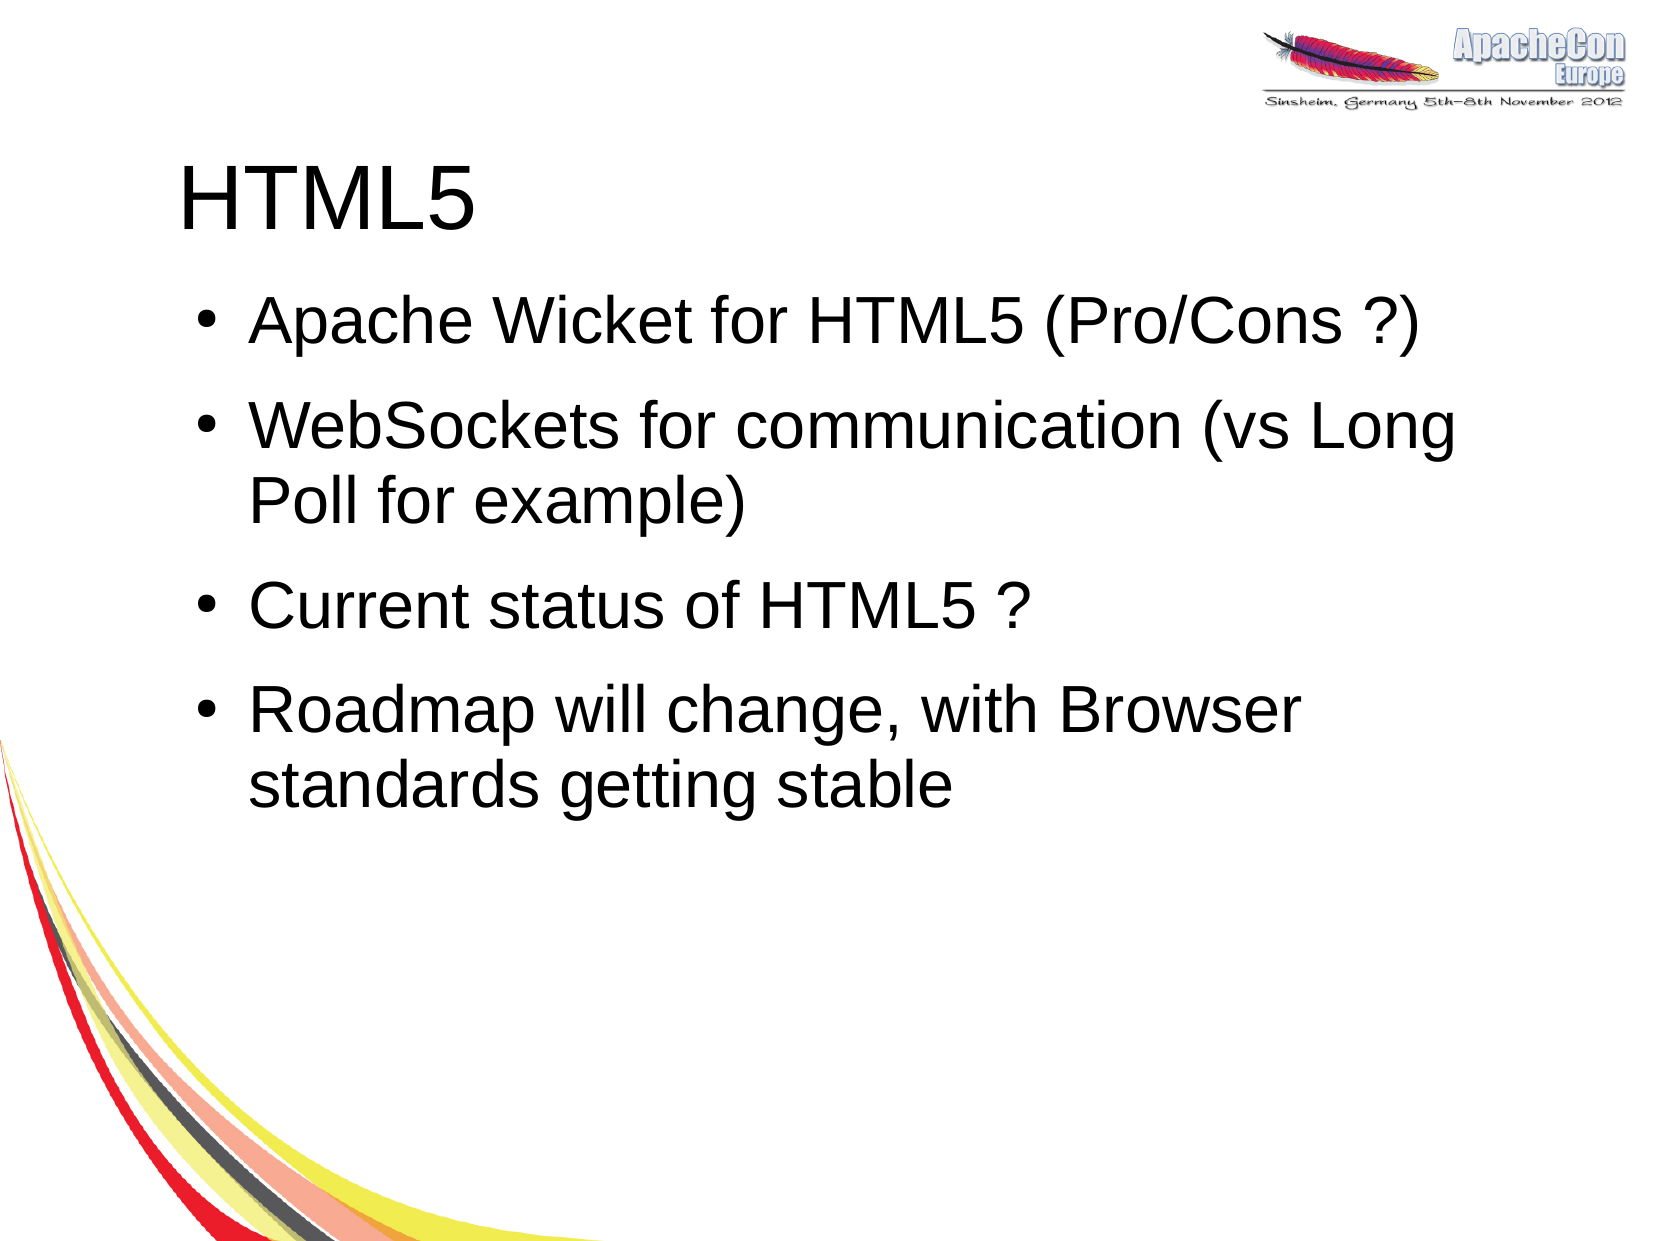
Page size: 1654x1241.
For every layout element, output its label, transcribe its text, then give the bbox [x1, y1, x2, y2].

picture [0, 0, 1654, 1241]
list Apache Wicket for HTML5 (Pro/Cons ?) WebSockets for communication (vs Long Poll for example) Current status of HTML5 ? Roadmap will change, with Browser standards getting stable [177, 283, 1536, 990]
title HTML5 [177, 146, 1536, 250]
